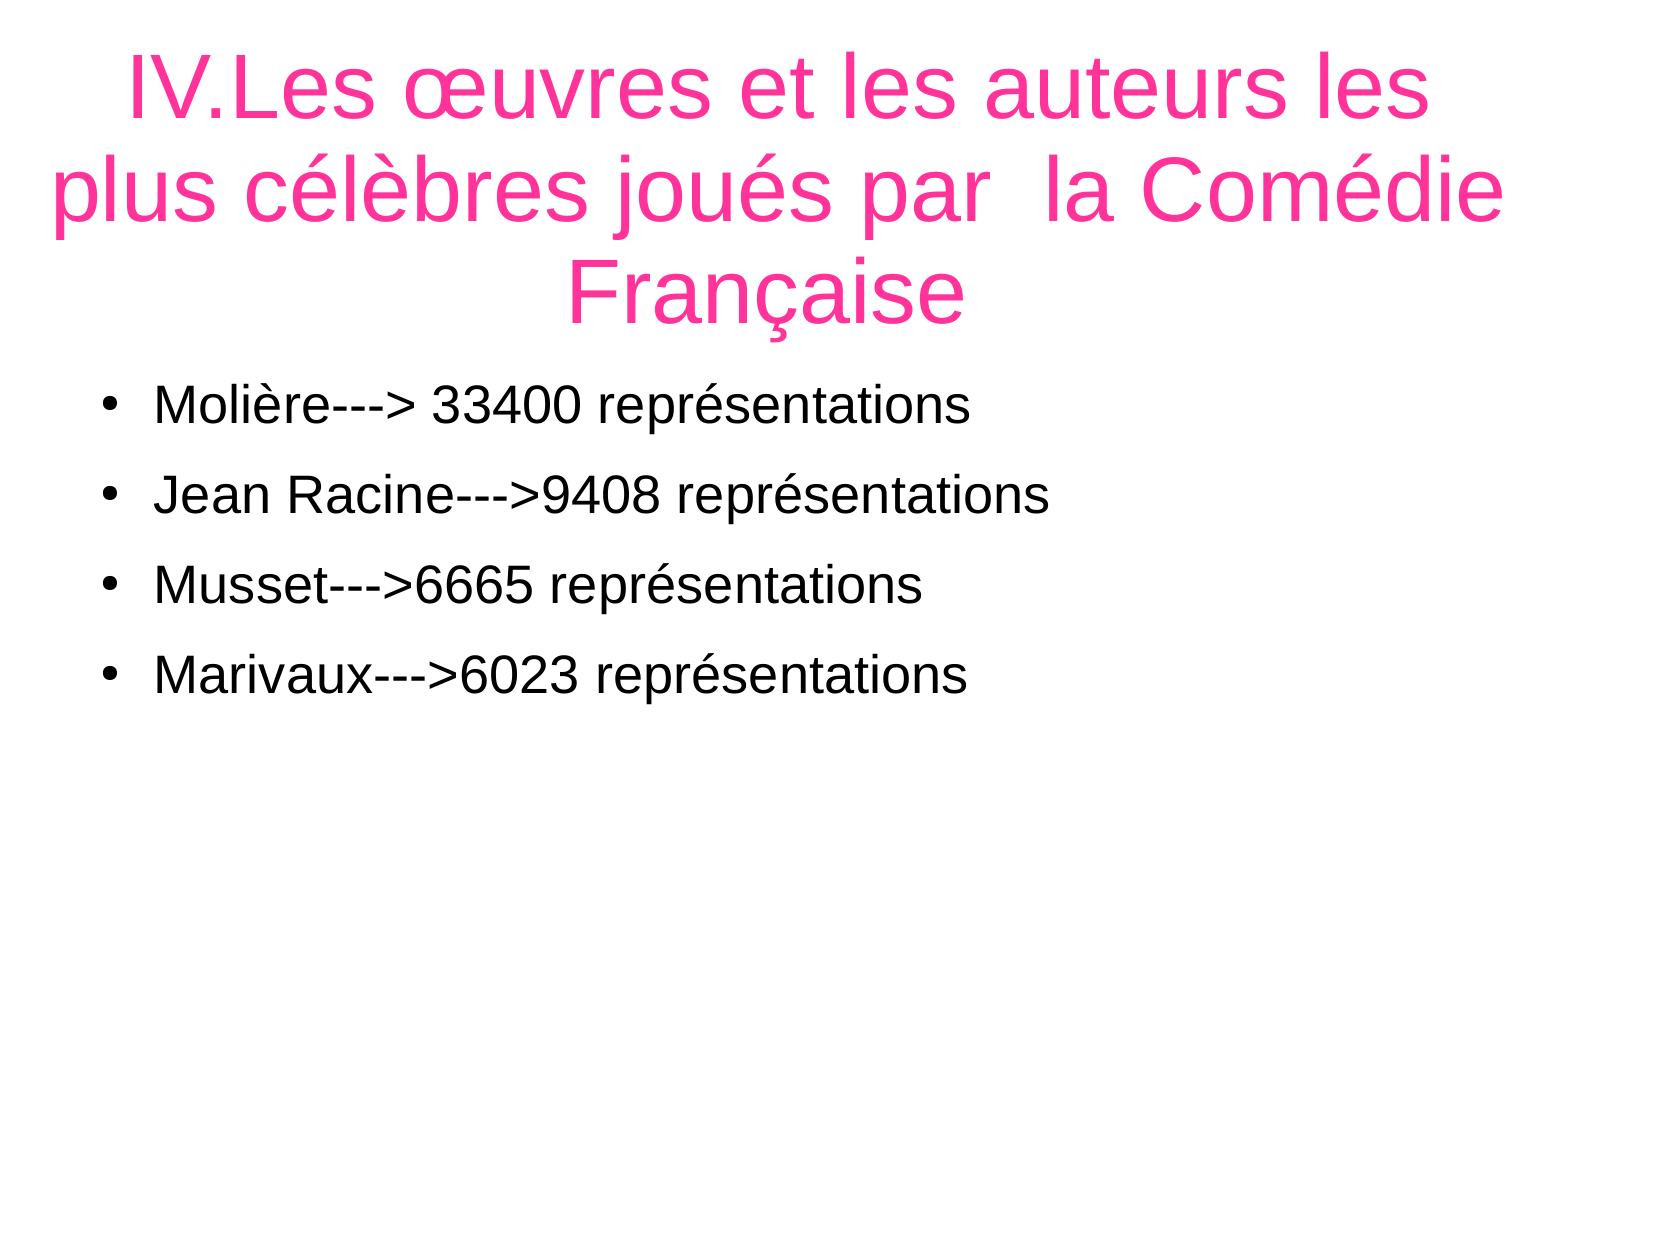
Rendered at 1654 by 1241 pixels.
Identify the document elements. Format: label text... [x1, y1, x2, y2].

list Molière---> 33400 représentations Jean Racine--->9408 représentations Musset--->6665 représentations Marivaux--->6023 représentations [82, 374, 1571, 1193]
title IV.Les œuvres et les auteurs les plus célèbres joués par la Comédie Française [35, 35, 1524, 446]
